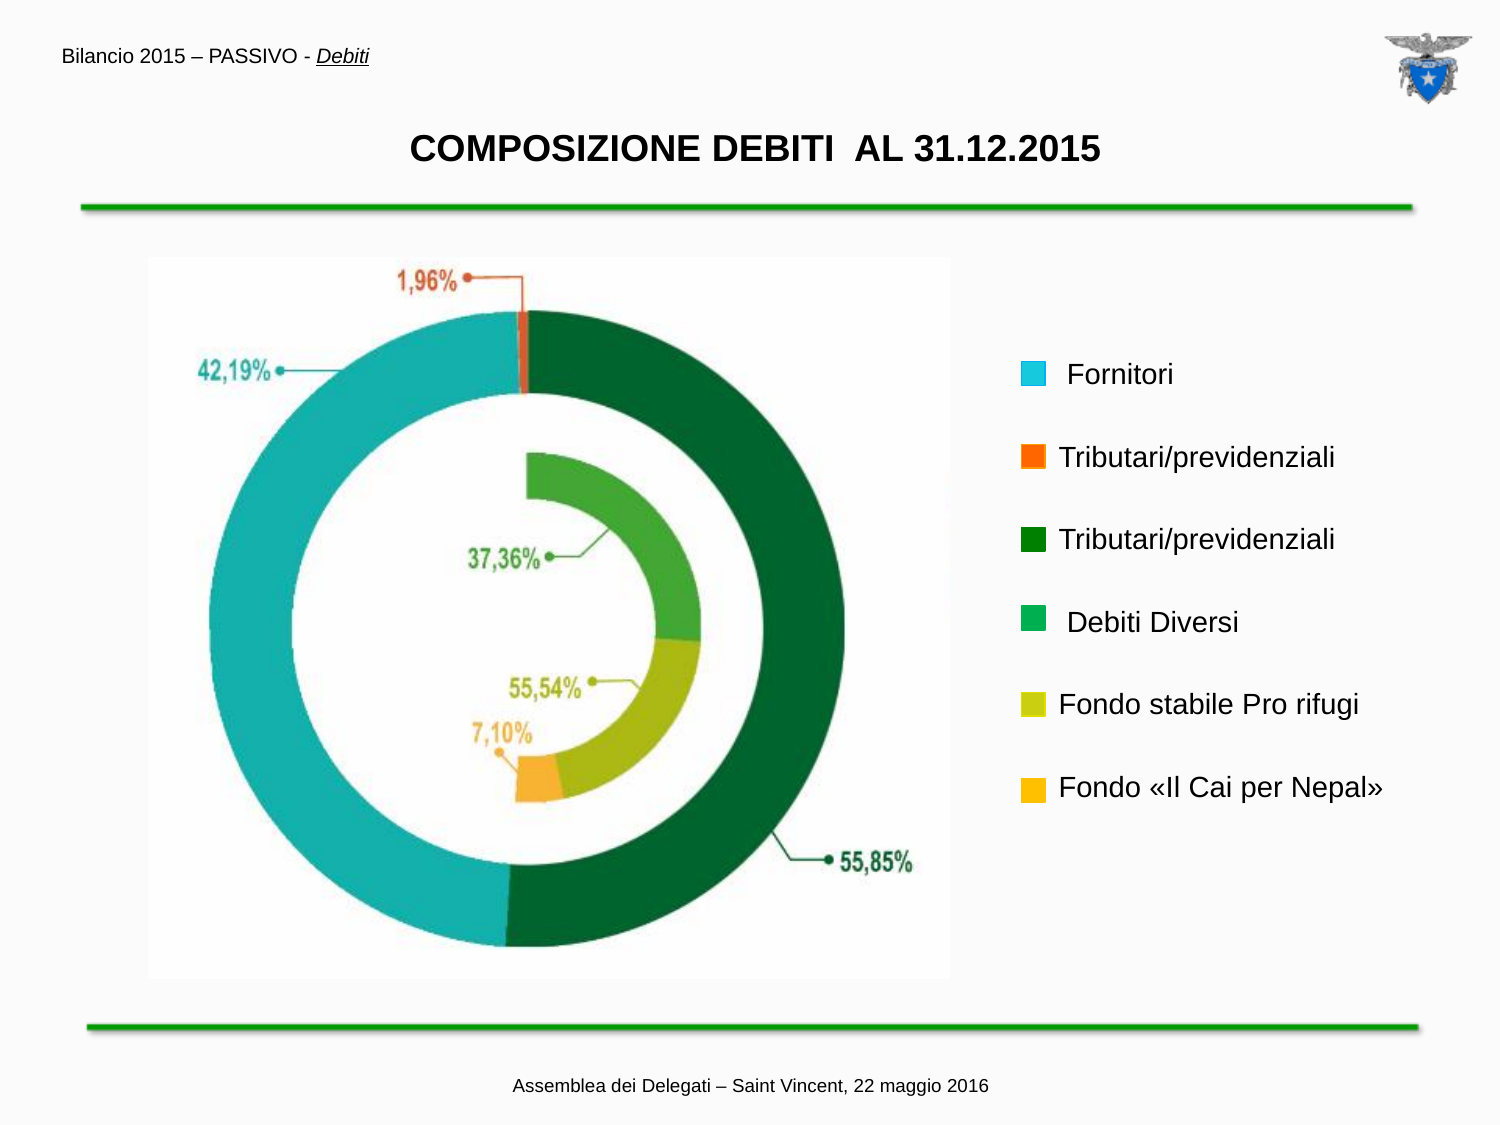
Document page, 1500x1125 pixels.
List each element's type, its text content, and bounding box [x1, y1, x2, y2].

table_header Fornitori [1057, 309, 1436, 391]
text_box [1021, 361, 1046, 386]
table_cell Debiti Diversi [1057, 556, 1436, 639]
text_box [1021, 606, 1046, 630]
table_cell Fondo stabile Pro rifugi [1057, 639, 1436, 721]
table_cell Tributari/previdenziali [1057, 391, 1436, 474]
picture [81, 1018, 1430, 1043]
text_box COMPOSIZIONE DEBITI AL 31.12.2015 [259, 126, 1241, 168]
text_box [1021, 692, 1046, 717]
picture [147, 257, 951, 979]
picture [75, 198, 1424, 223]
text_box [1021, 778, 1046, 803]
table_cell Tributari/previdenziali [1057, 474, 1436, 556]
table_cell Fondo «Il Cai per Nepal» [1057, 721, 1436, 804]
picture [1382, 29, 1477, 112]
text_box [1021, 527, 1046, 551]
text_box Bilancio 2015 – PASSIVO - Debiti [46, 35, 434, 76]
text_box Assemblea dei Delegati – Saint Vincent, 22 maggio 2016 [263, 1066, 1238, 1105]
text_box [1021, 444, 1046, 468]
